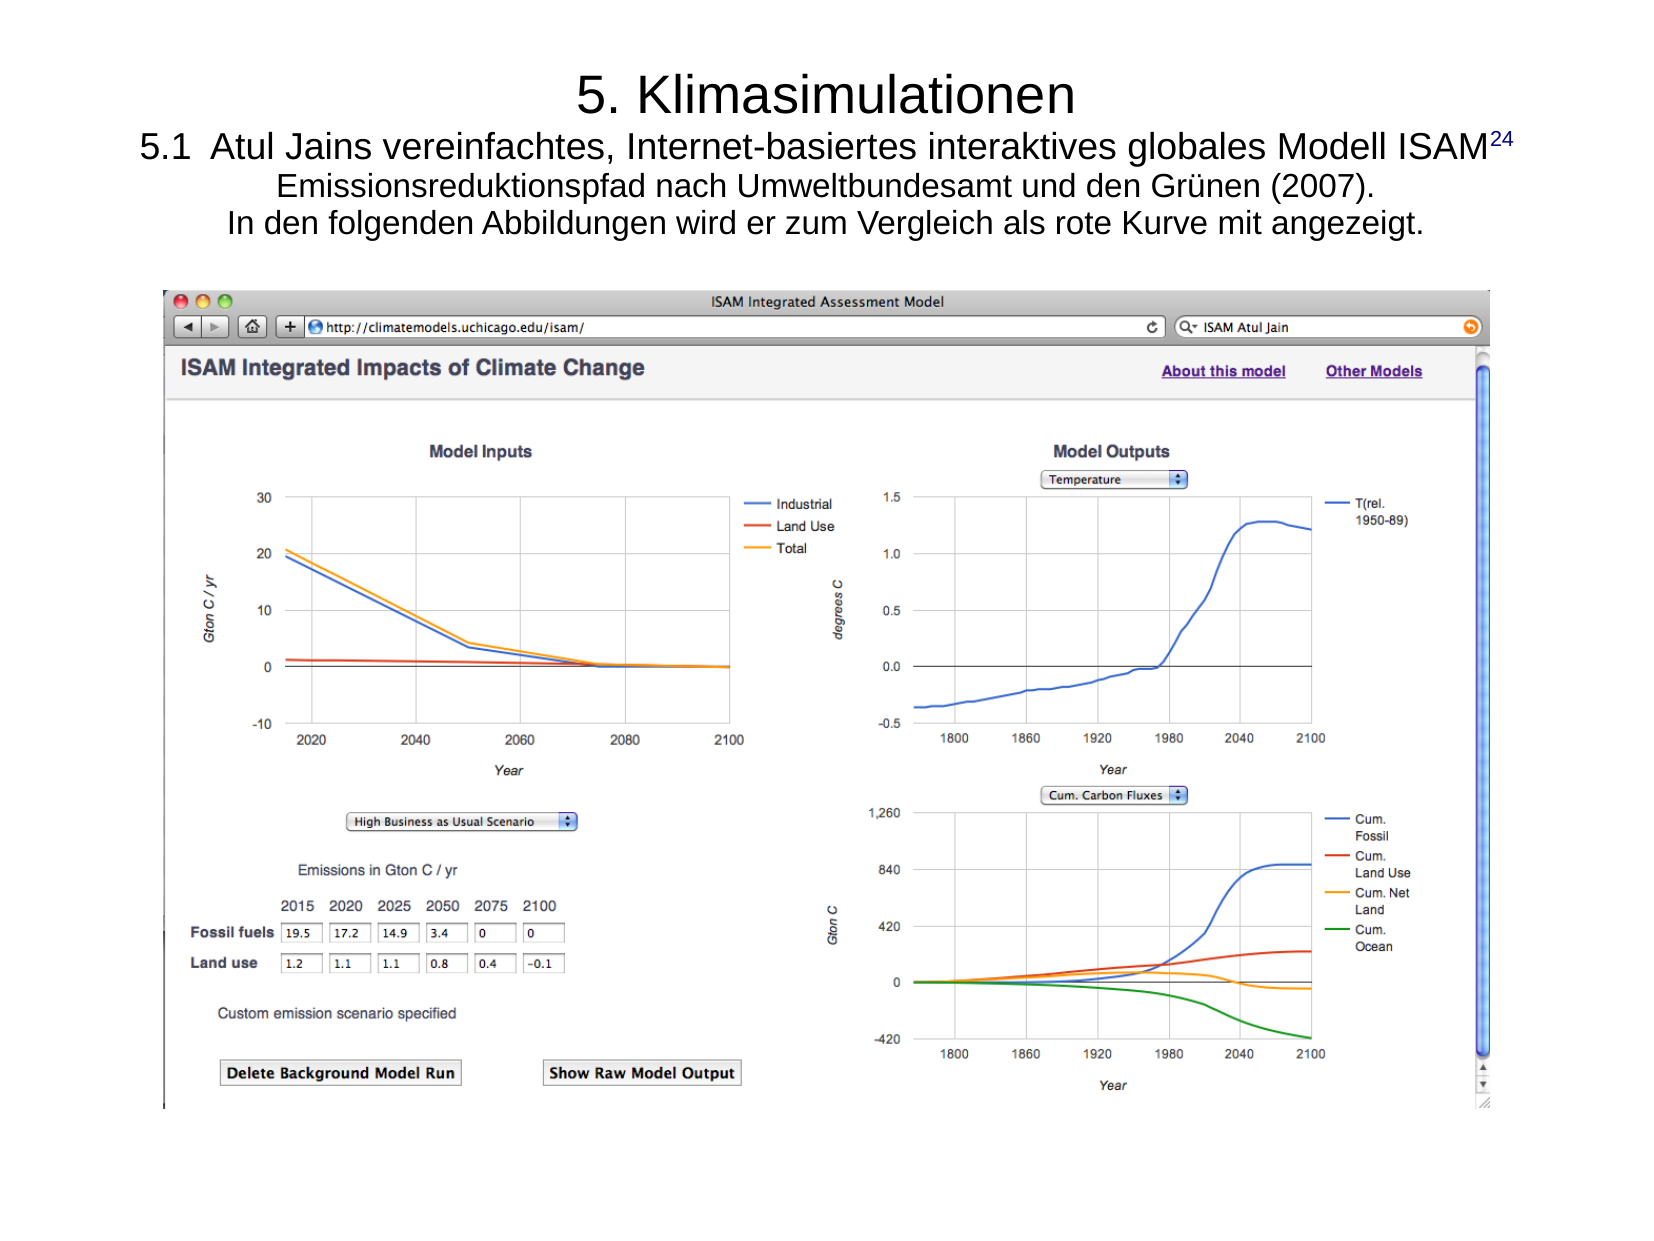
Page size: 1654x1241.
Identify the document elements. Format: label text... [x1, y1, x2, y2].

title 5. Klimasimulationen 5.1 Atul Jains vereinfachtes, Internet-basiertes interaktives globales Modell ISAM24 Emissionsreduktionspfad nach Umweltbundesamt und den Grünen (2007). In den folgenden Abbildungen wird er zum Vergleich als rote Kurve mit angezeigt. [82, 49, 1571, 257]
picture [163, 290, 1490, 1109]
